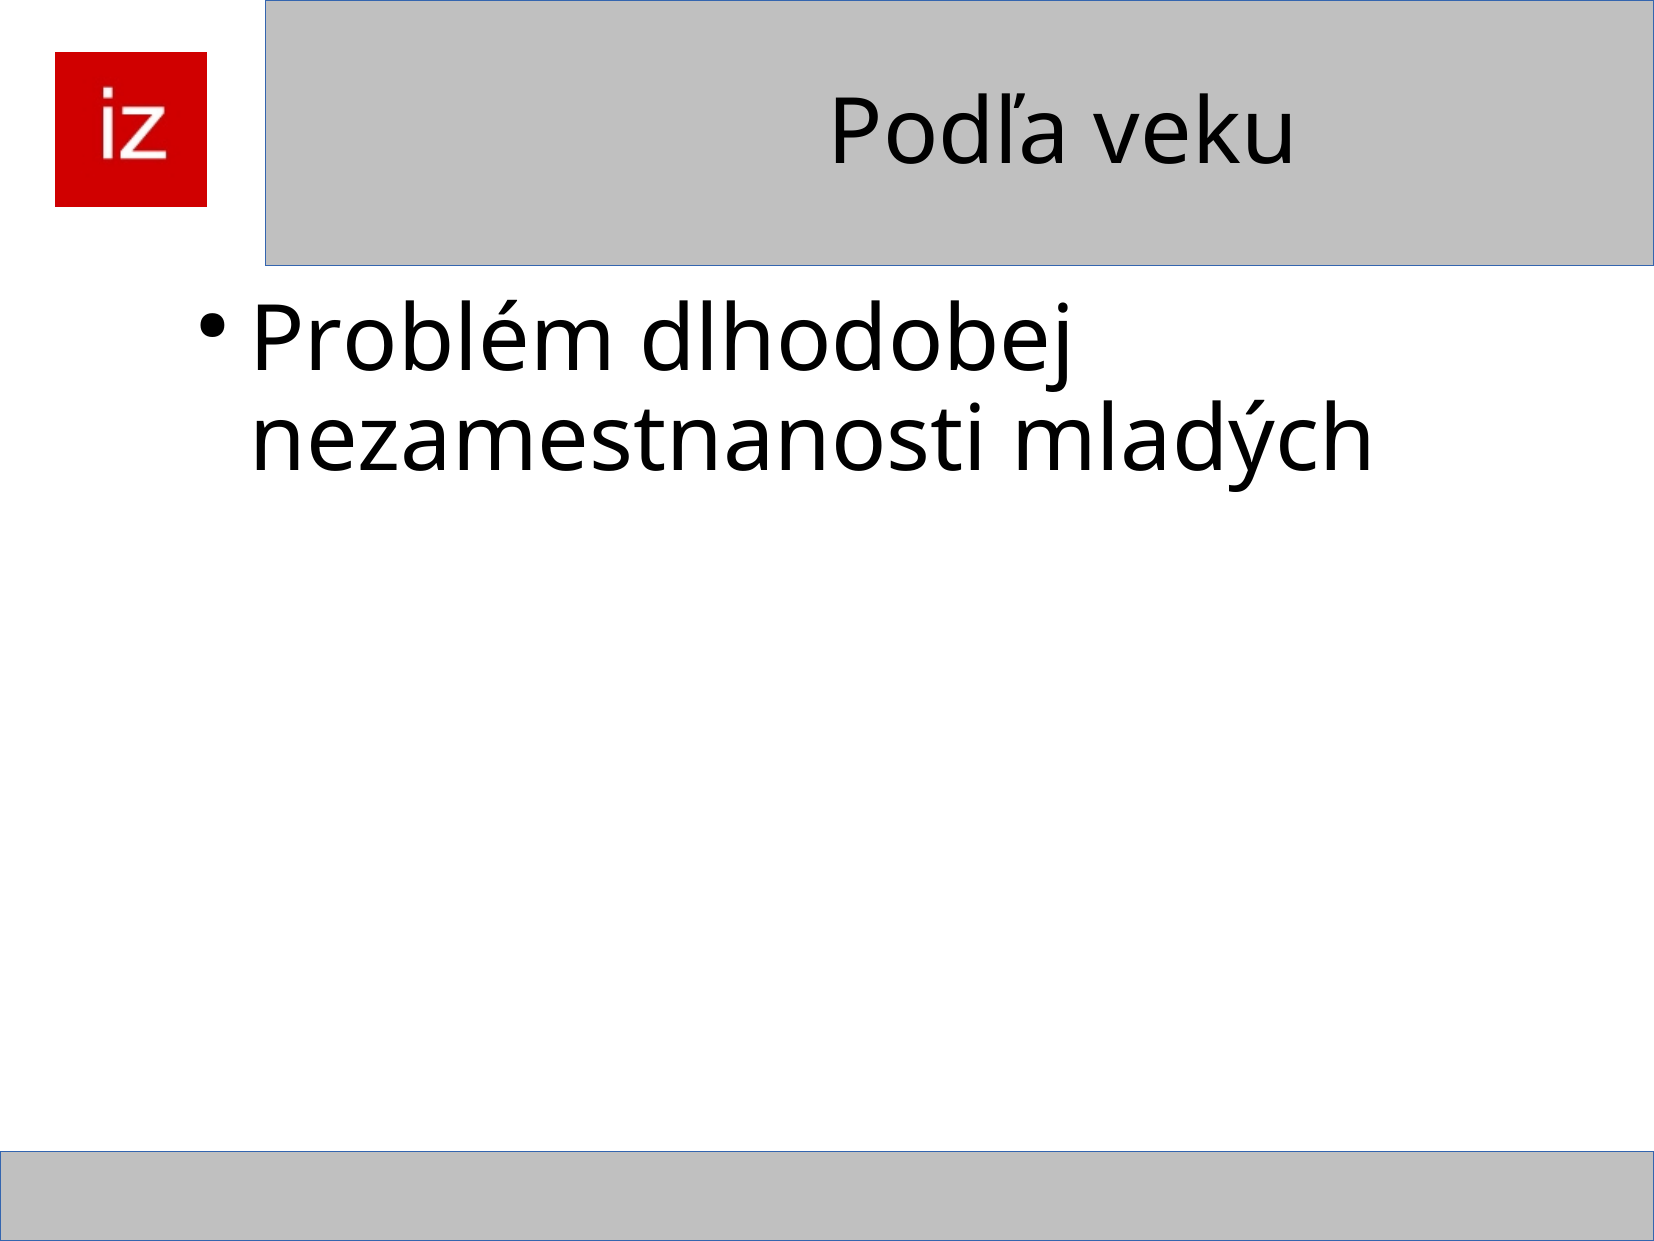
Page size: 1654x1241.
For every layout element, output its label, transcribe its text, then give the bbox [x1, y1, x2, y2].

list Problém dlhodobej nezamestnanosti mladých [82, 290, 1571, 1010]
picture [55, 52, 207, 207]
title Podľa veku [561, 29, 1565, 237]
